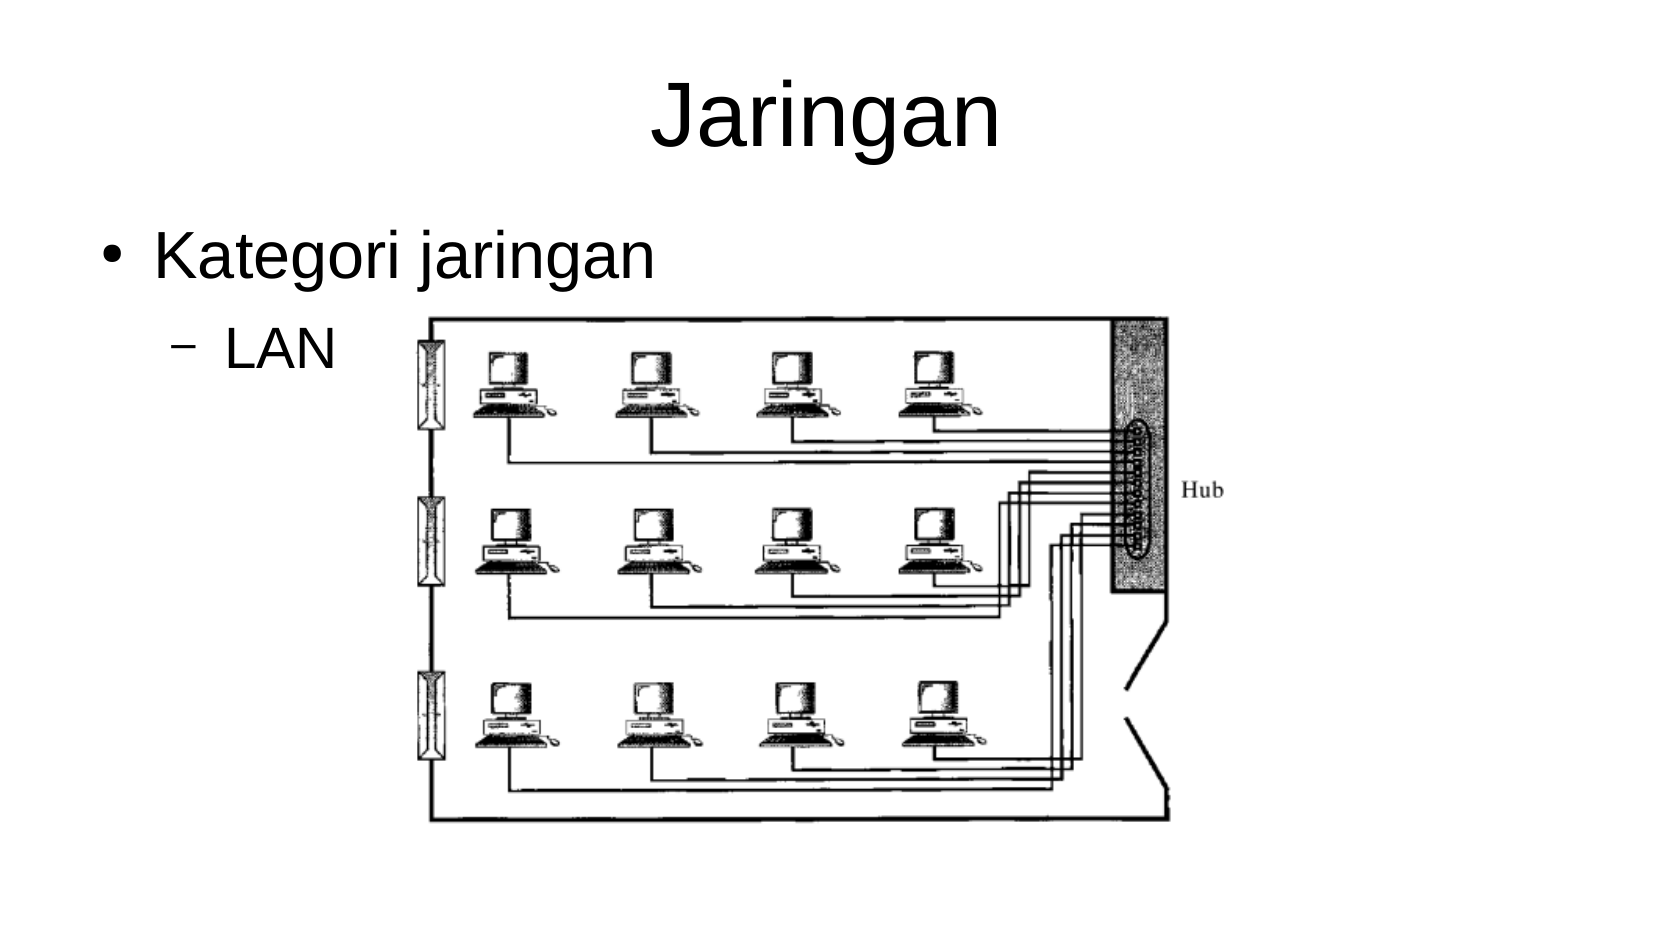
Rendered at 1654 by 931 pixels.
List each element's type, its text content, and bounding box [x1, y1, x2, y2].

list Kategori jaringan LAN [82, 217, 1571, 758]
title Jaringan [82, 37, 1571, 193]
picture [402, 304, 1249, 836]
